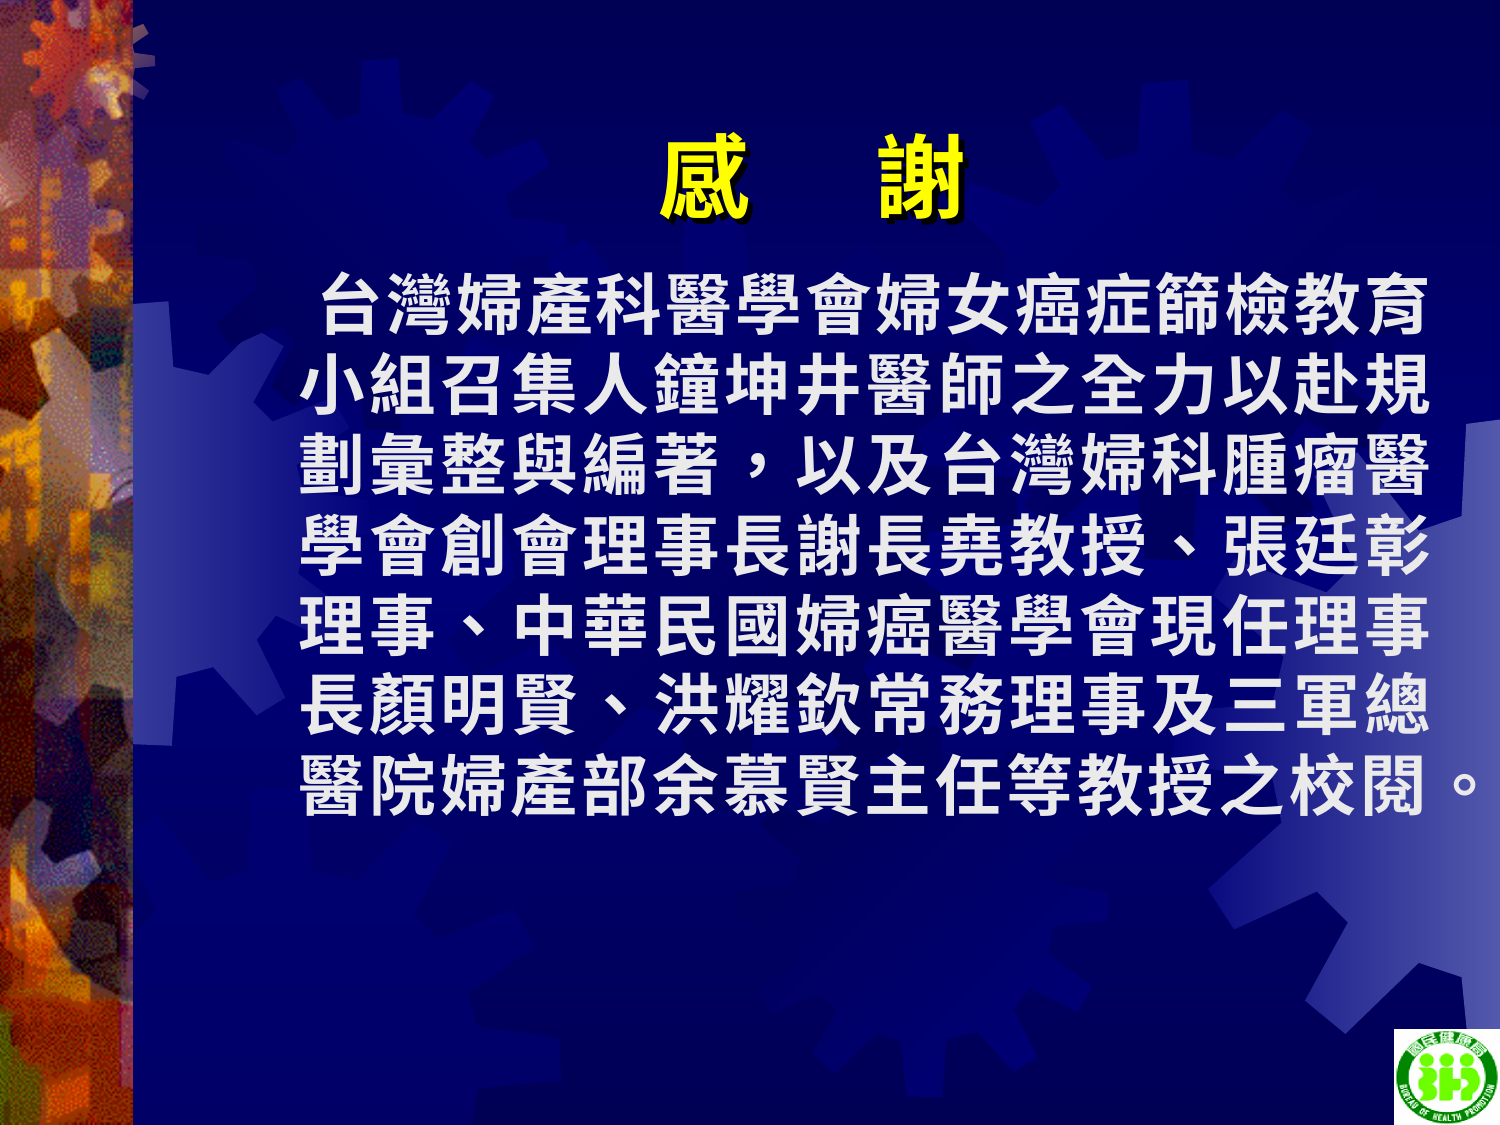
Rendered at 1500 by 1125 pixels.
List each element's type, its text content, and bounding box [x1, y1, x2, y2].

list 台灣婦產科醫學會婦女癌症篩檢教育小組召集人鐘坤井醫師之全力以赴規劃彙整與編著，以及台灣婦科腫瘤醫學會創會理事長謝長堯教授、張廷彰理事、中華民國婦癌醫學會現任理事長顏明賢、洪耀欽常務理事及三軍總醫院婦產部余慕賢主任等教授之校閱。 [171, 255, 1447, 931]
title 感 謝 [174, 50, 1450, 238]
